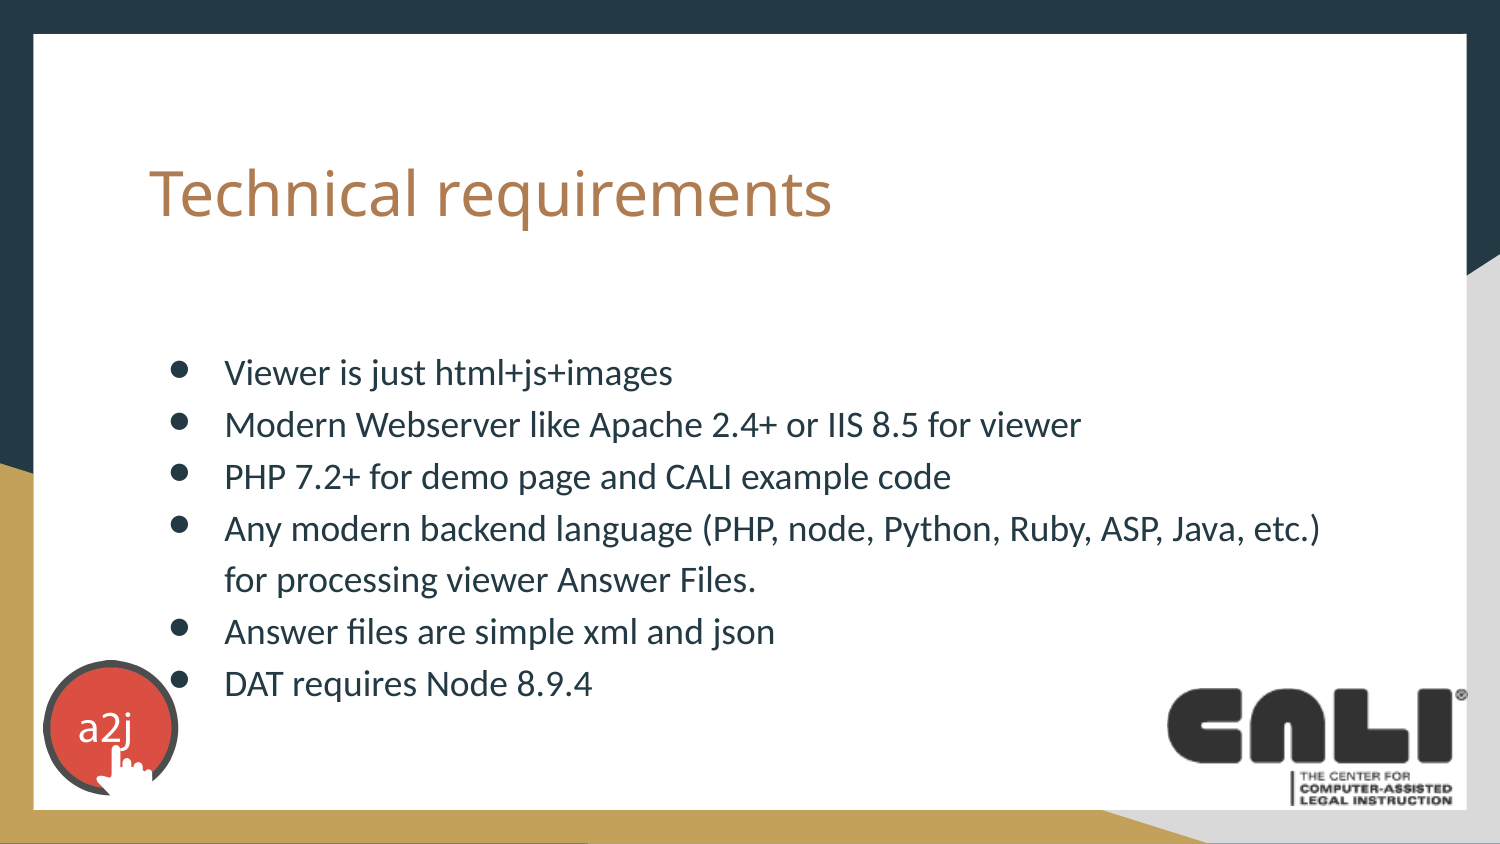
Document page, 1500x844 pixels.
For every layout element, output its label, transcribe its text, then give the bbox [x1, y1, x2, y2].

picture [43, 660, 182, 806]
title Technical requirements [134, 138, 1366, 296]
list Viewer is just html+js+images Modern Webserver like Apache 2.4+ or IIS 8.5 for viewer PHP 7.2+ for demo page and CALI example code Any modern backend language (PHP, node, Python, Ruby, ASP, Java, etc.) for processing viewer Answer Files. Answer files are simple xml and json DAT requires Node 8.9.4 [134, 326, 1366, 729]
picture [1167, 688, 1468, 806]
